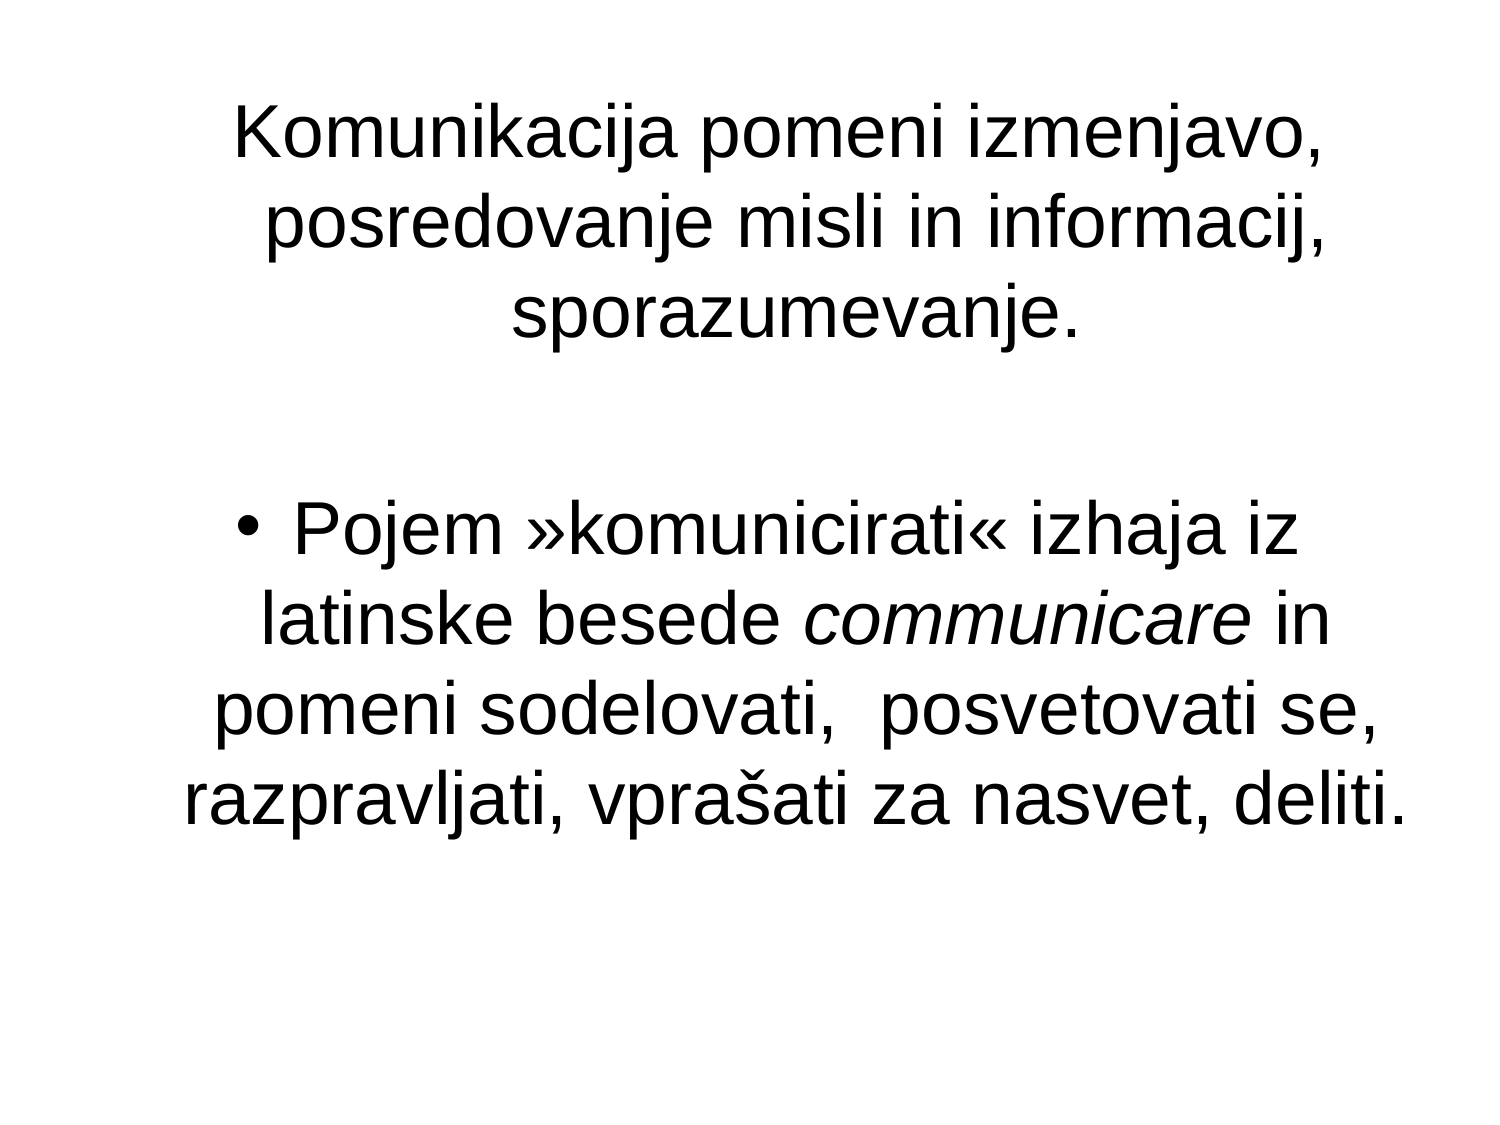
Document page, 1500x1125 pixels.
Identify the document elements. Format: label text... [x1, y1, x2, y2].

list Komunikacija pomeni izmenjavo, posredovanje misli in informacij, sporazumevanje. Pojem »komunicirati« izhaja iz latinske besede communicare in pomeni sodelovati, posvetovati se, razpravljati, vprašati za nasvet, deliti. [112, 74, 1425, 1026]
